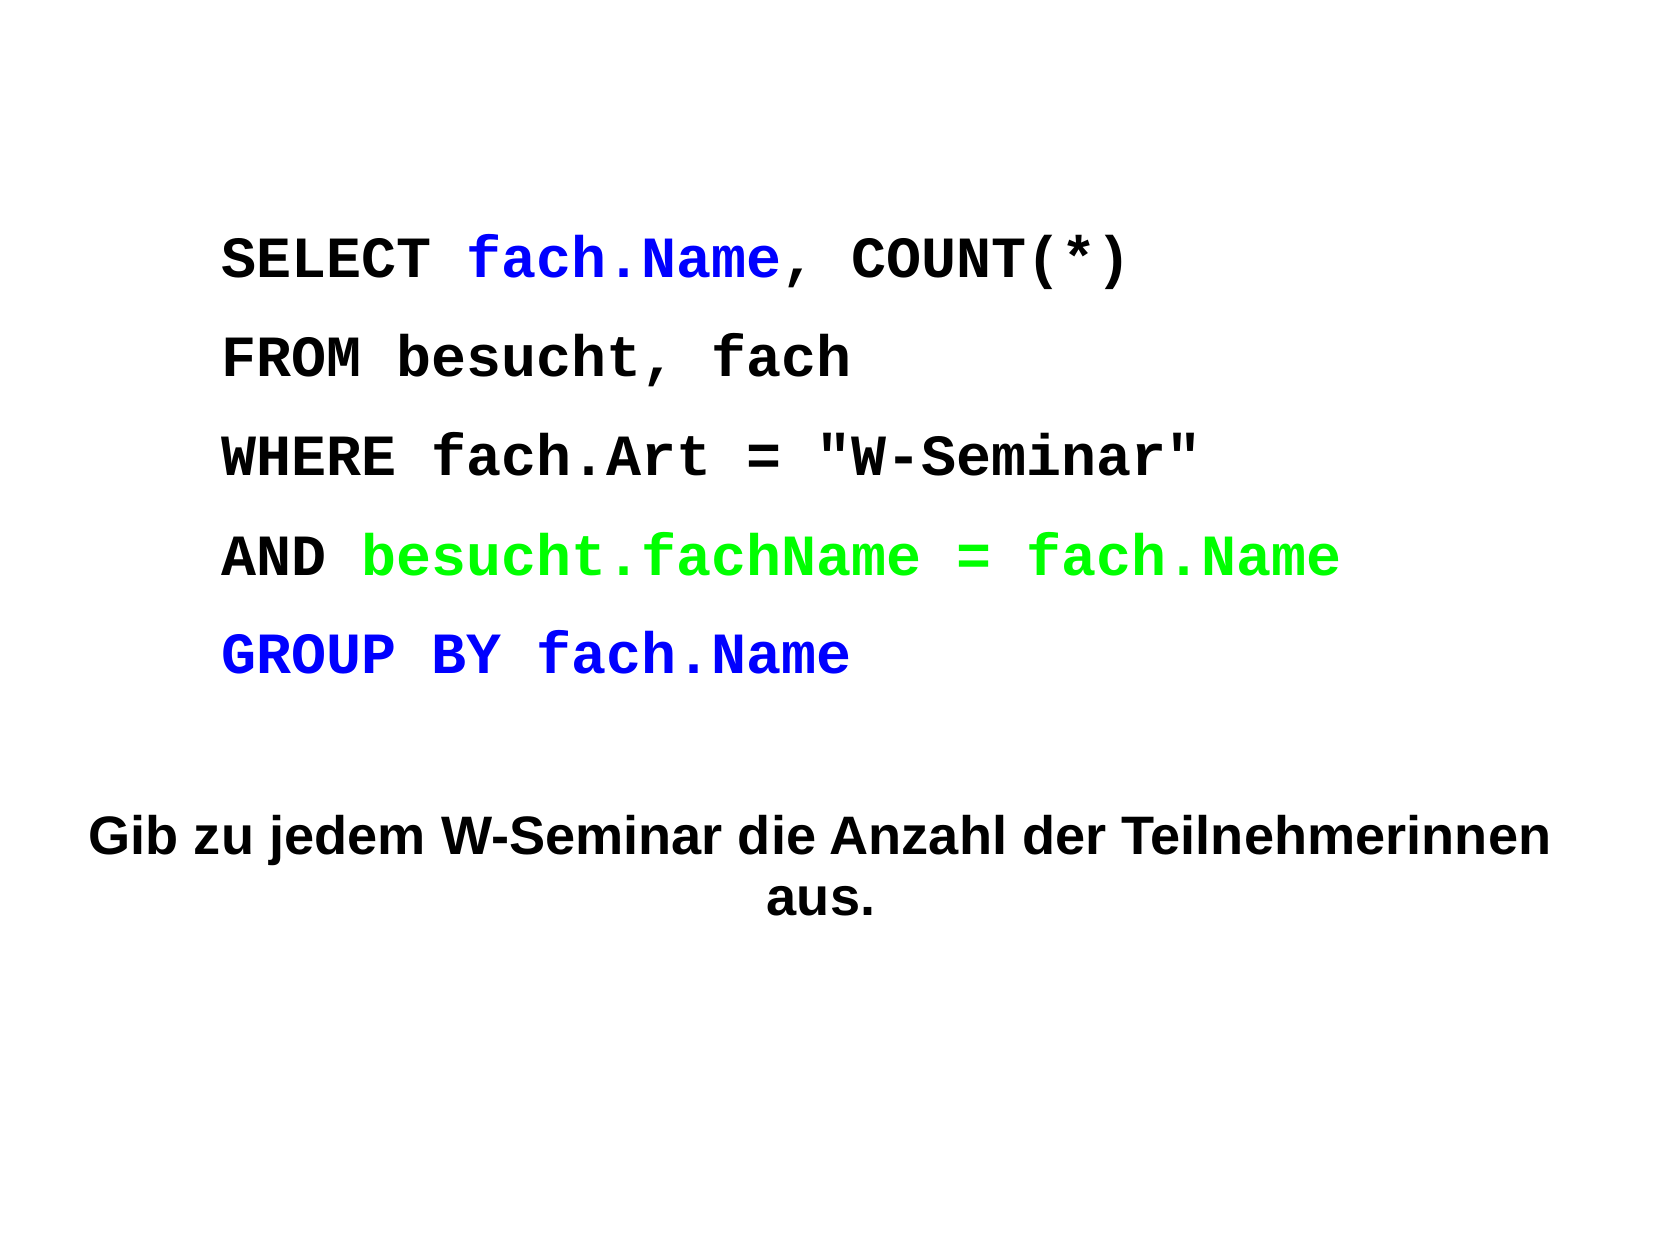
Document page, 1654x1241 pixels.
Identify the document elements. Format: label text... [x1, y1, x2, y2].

title Gib zu jedem W-Seminar die Anzahl der Teilnehmerinnen aus. [76, 787, 1566, 945]
text_box SELECT fach.Name, COUNT(*) FROM besucht, fach WHERE fach.Art = "W-Seminar" AND besucht.fachName = fach.Name GROUP BY fach.Name [206, 188, 1625, 670]
